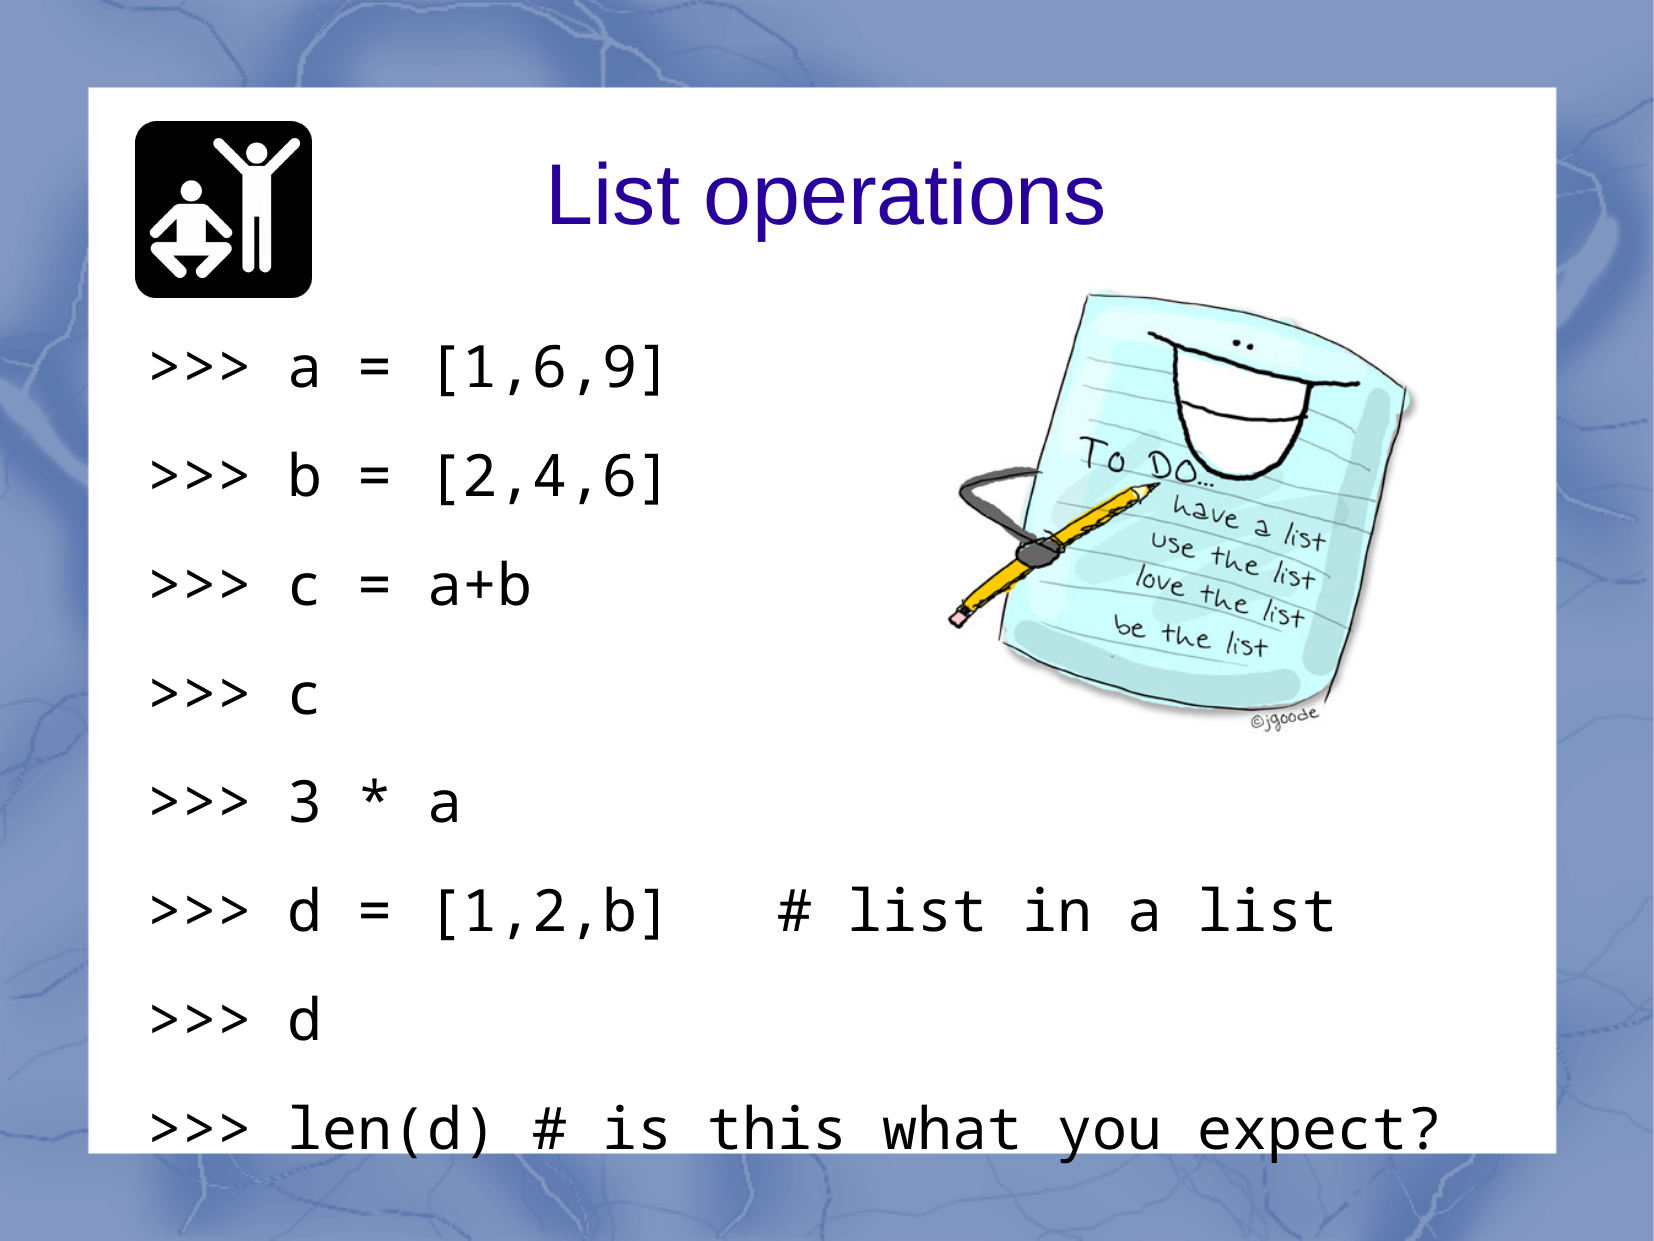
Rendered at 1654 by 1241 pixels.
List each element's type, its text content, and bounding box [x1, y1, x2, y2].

picture [0, 0, 1654, 1241]
title List operations [118, 90, 1536, 298]
list >>> a = [1,6,9] >>> b = [2,4,6] >>> c = a+b >>> c >>> 3 * a >>> d = [1,2,b] # list in a list >>> d >>> len(d) # is this what you expect? [147, 325, 1506, 1073]
